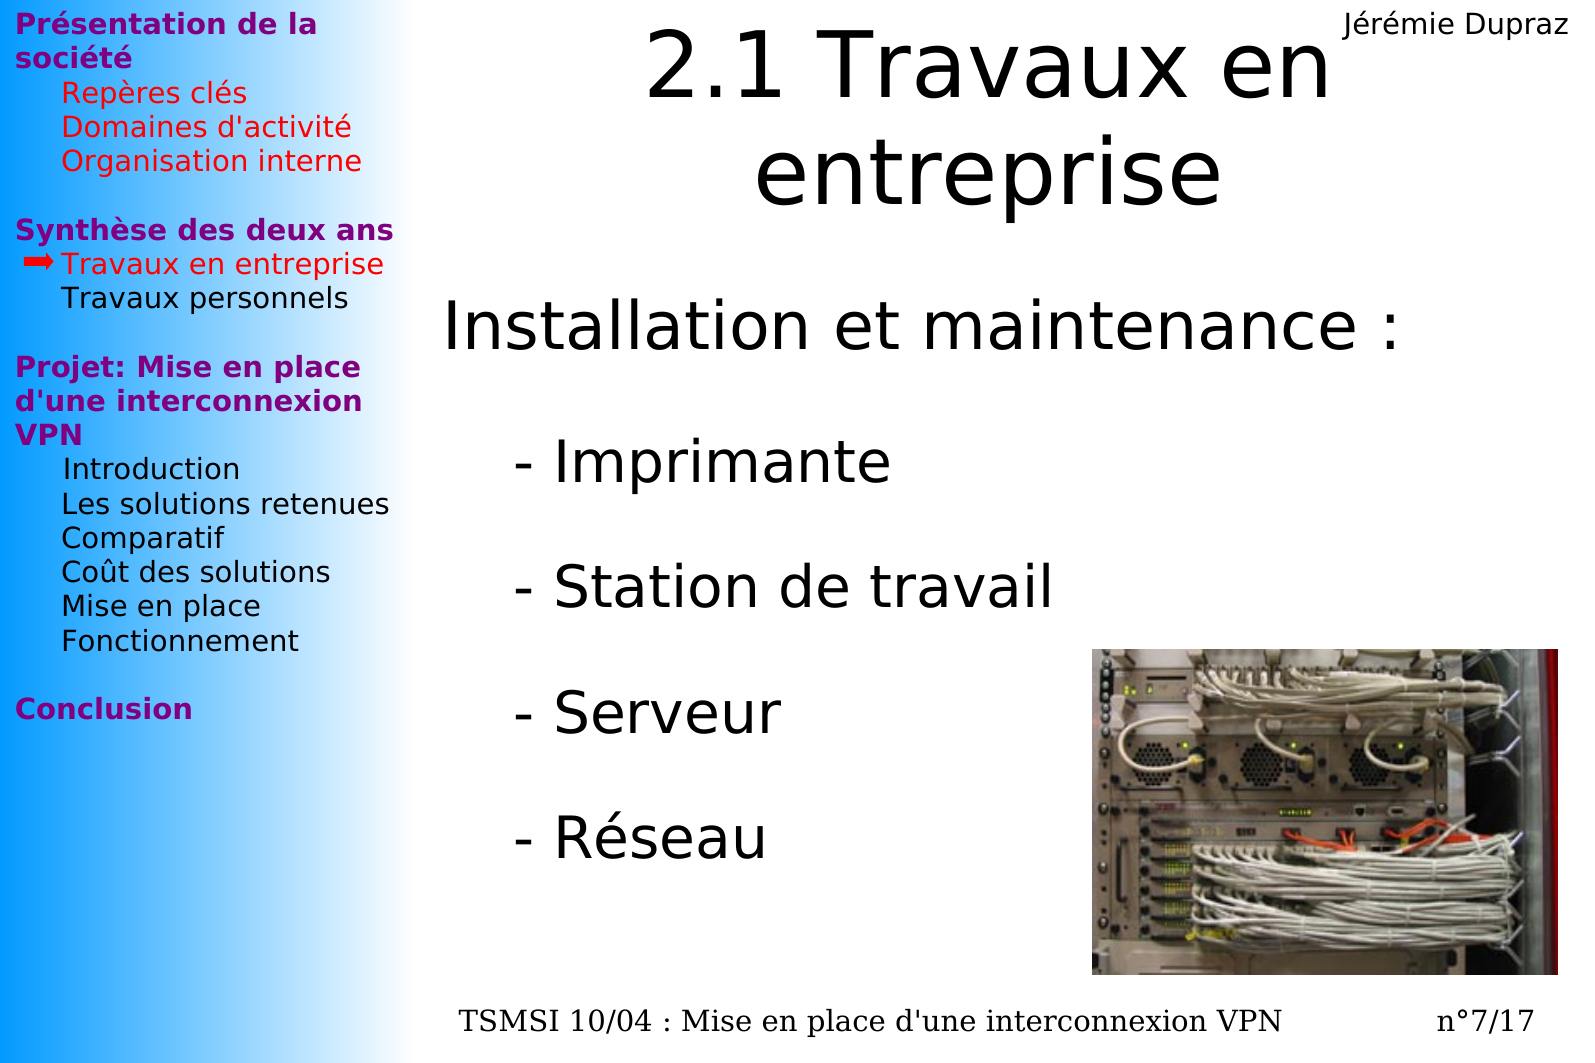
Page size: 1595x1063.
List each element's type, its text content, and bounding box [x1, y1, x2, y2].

text_box [23, 252, 54, 271]
list Installation et maintenance : - Imprimante - Station de travail - Serveur - Réseau [442, 248, 1515, 951]
title 2.1 Travaux en entreprise [413, 0, 1565, 239]
text_box Présentation de la société Repères clés Domaines d'activité Organisation interne Synthèse des deux ans Travaux en entreprise Travaux personnels Projet: Mise en place d'une interconnexion VPN Introduction Les solutions retenues Comparatif Coût des solutions Mise en place Fonctionnement Conclusion [0, 0, 414, 1063]
picture [1092, 649, 1558, 975]
